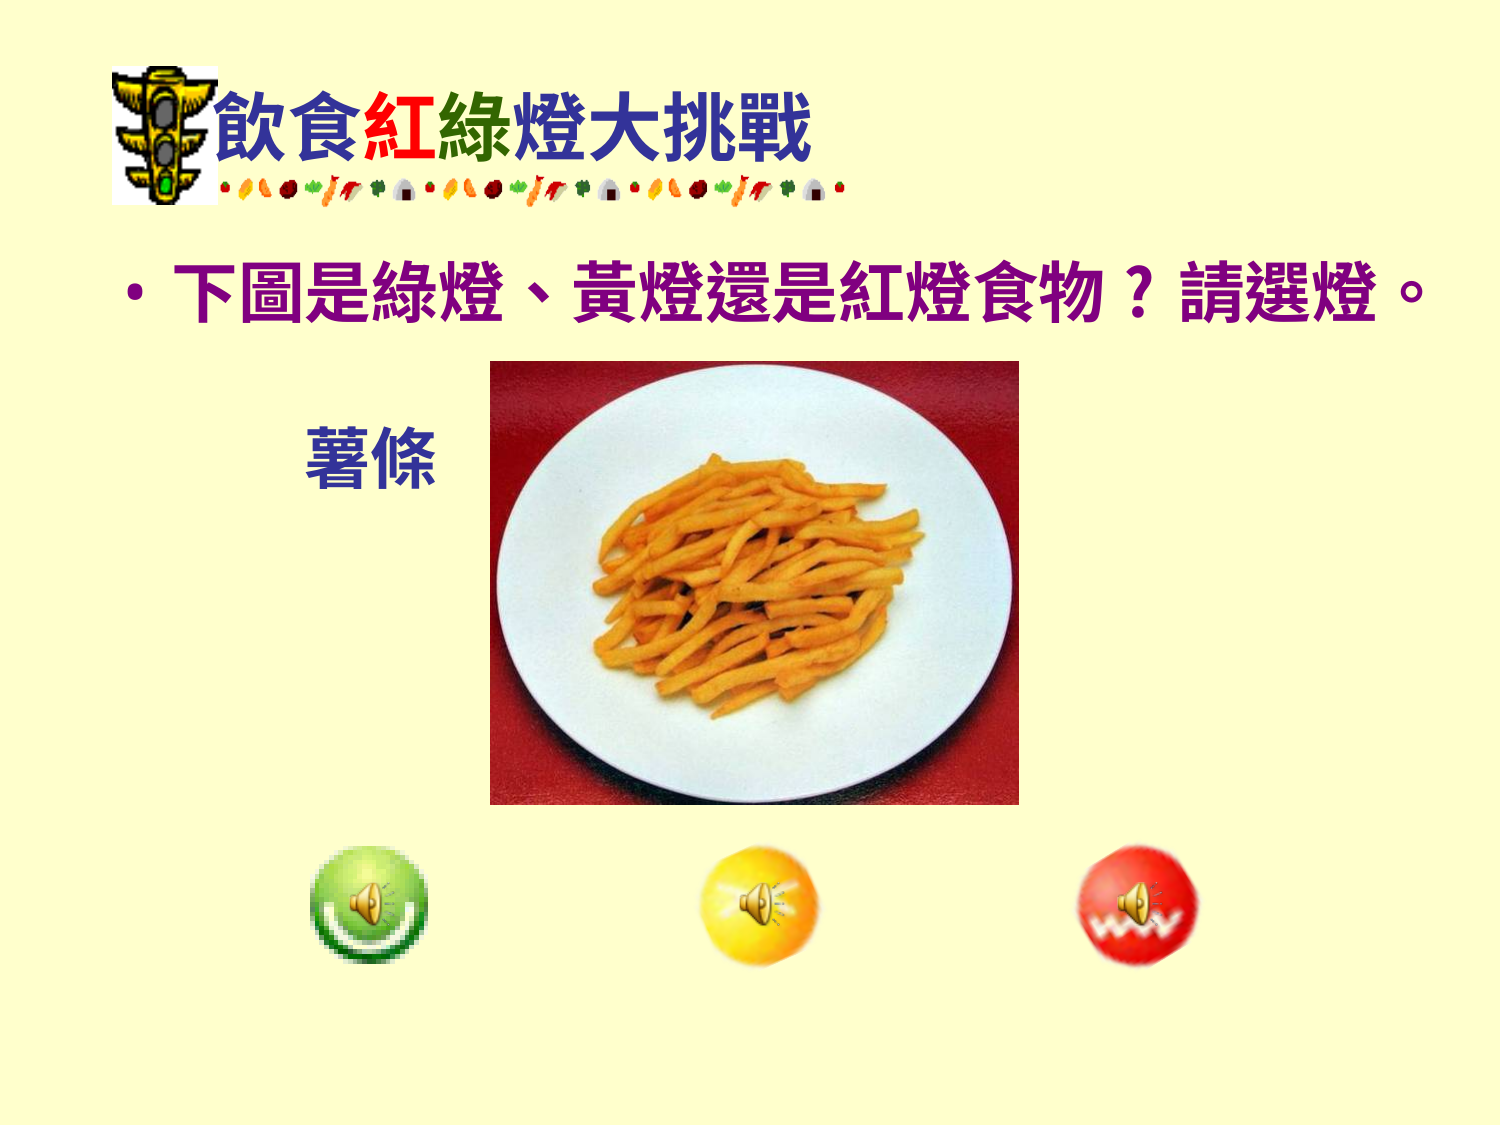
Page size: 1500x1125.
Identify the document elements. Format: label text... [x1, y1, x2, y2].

picture [301, 846, 443, 964]
picture [1048, 817, 1231, 992]
text_box 薯條 [289, 408, 453, 505]
picture [673, 822, 850, 988]
picture [112, 66, 847, 209]
picture [490, 361, 1019, 805]
list 下圖是綠燈、黃燈還是紅燈食物?請選燈。 [100, 243, 1436, 351]
text_box 飲食紅綠燈大挑戰 [194, 78, 868, 173]
